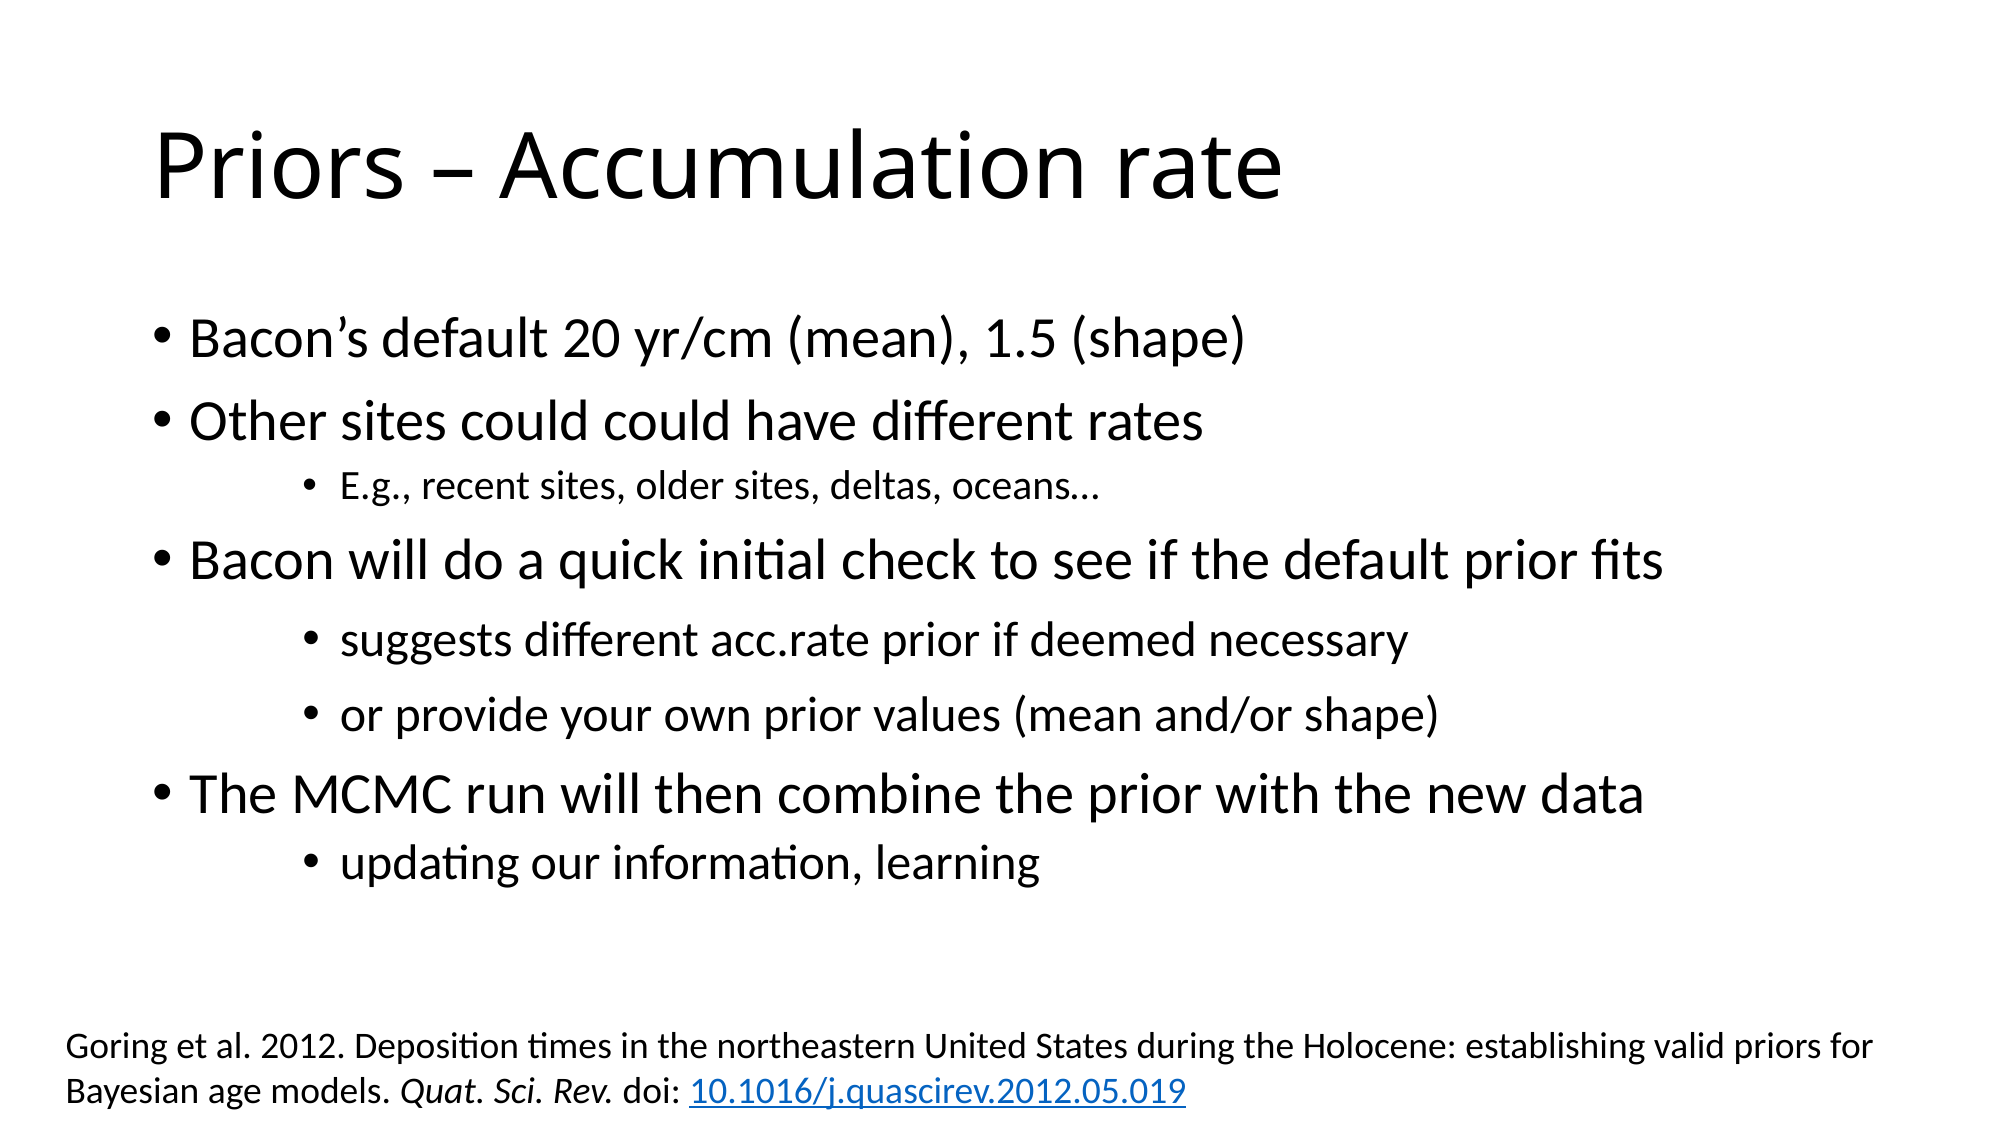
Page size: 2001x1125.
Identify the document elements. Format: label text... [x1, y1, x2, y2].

text_box Goring et al. 2012. Deposition times in the northeastern United States during the Holocene: establishing valid priors for Bayesian age models. Quat. Sci. Rev. doi: 10.1016/j.quascirev.2012.05.019 [50, 1013, 1956, 1119]
text_box Priors – Accumulation rate [137, 59, 1863, 278]
text_box Bacon’s default 20 yr/cm (mean), 1.5 (shape) Other sites could could have different rates E.g., recent sites, older sites, deltas, oceans… Bacon will do a quick initial check to see if the default prior fits suggests different acc.rate prior if deemed necessary or provide your own prior values (mean and/or shape) The MCMC run will then combine the prior with the new data updating our information, learning [137, 299, 1863, 1013]
